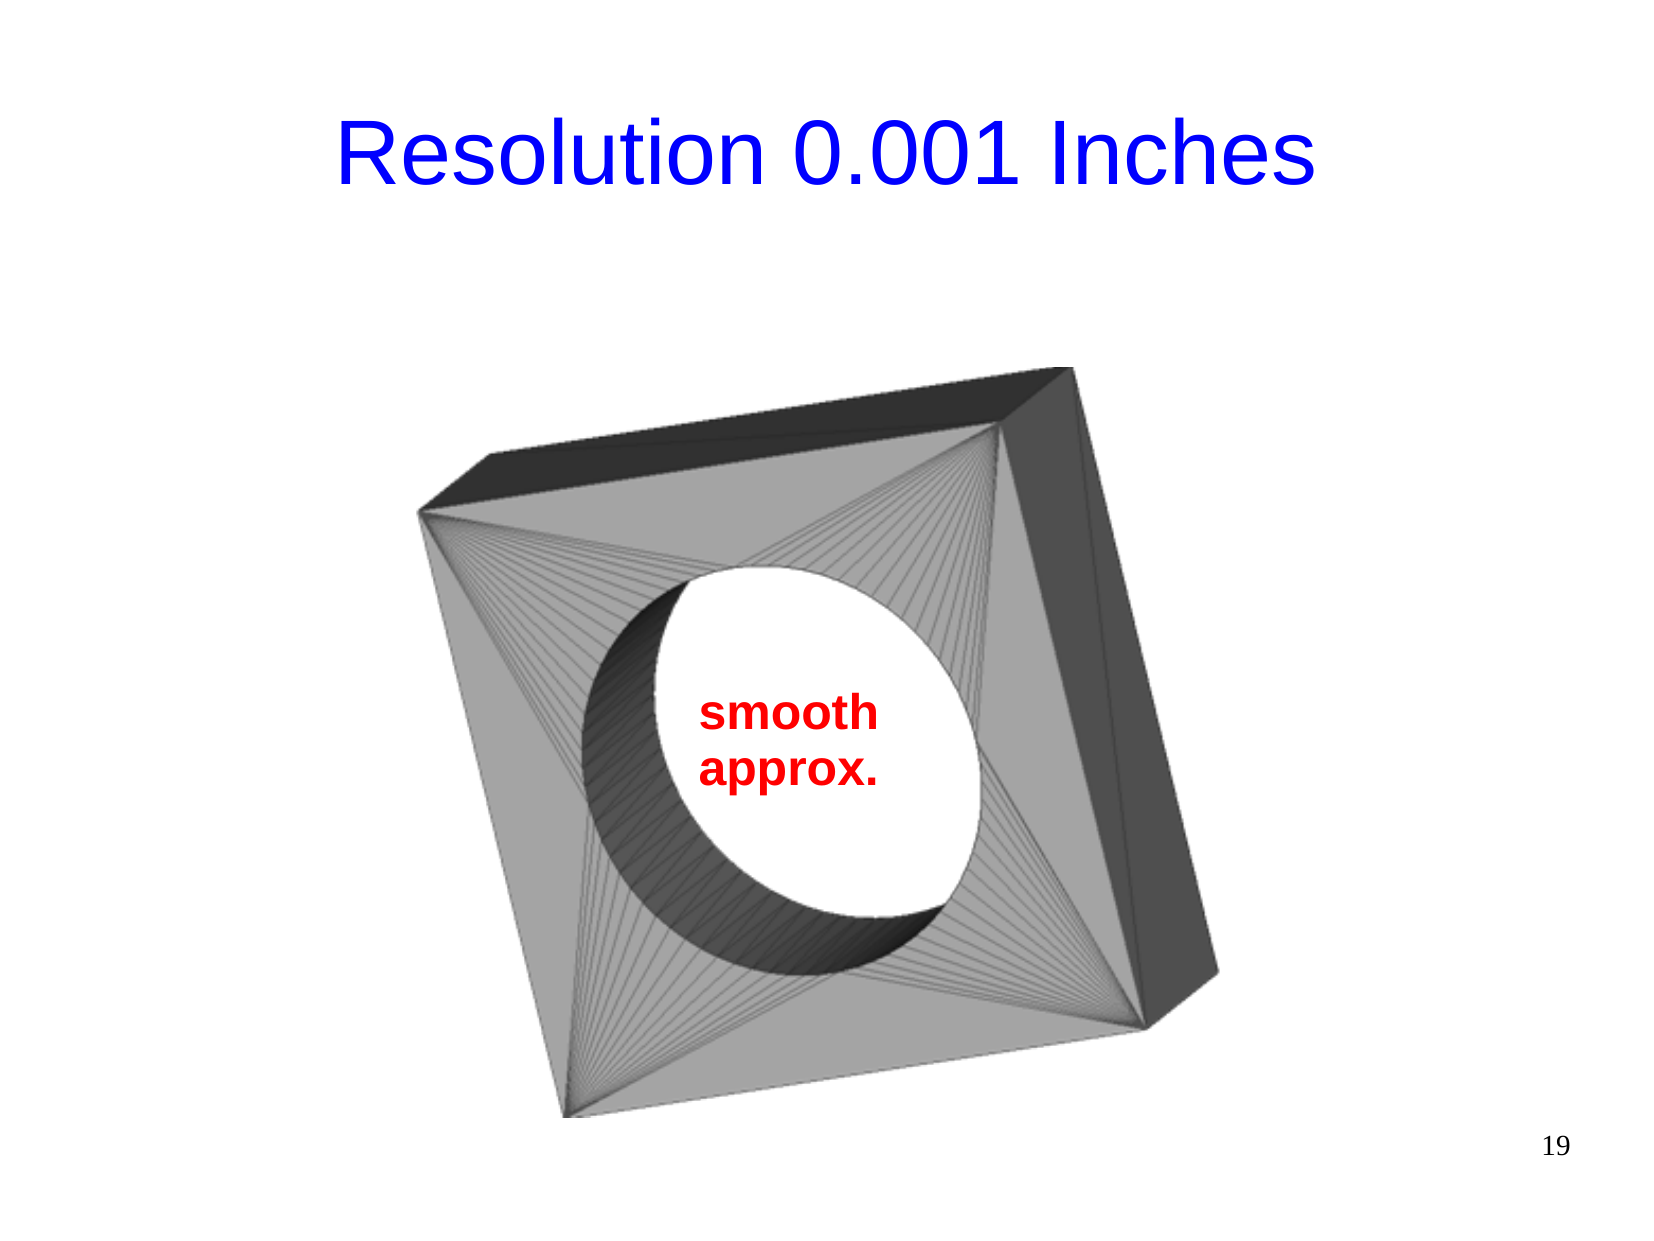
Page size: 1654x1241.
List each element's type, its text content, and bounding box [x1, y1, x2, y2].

text_box smooth approx. [683, 677, 947, 804]
title Resolution 0.001 Inches [82, 49, 1571, 257]
picture [288, 367, 1347, 1118]
